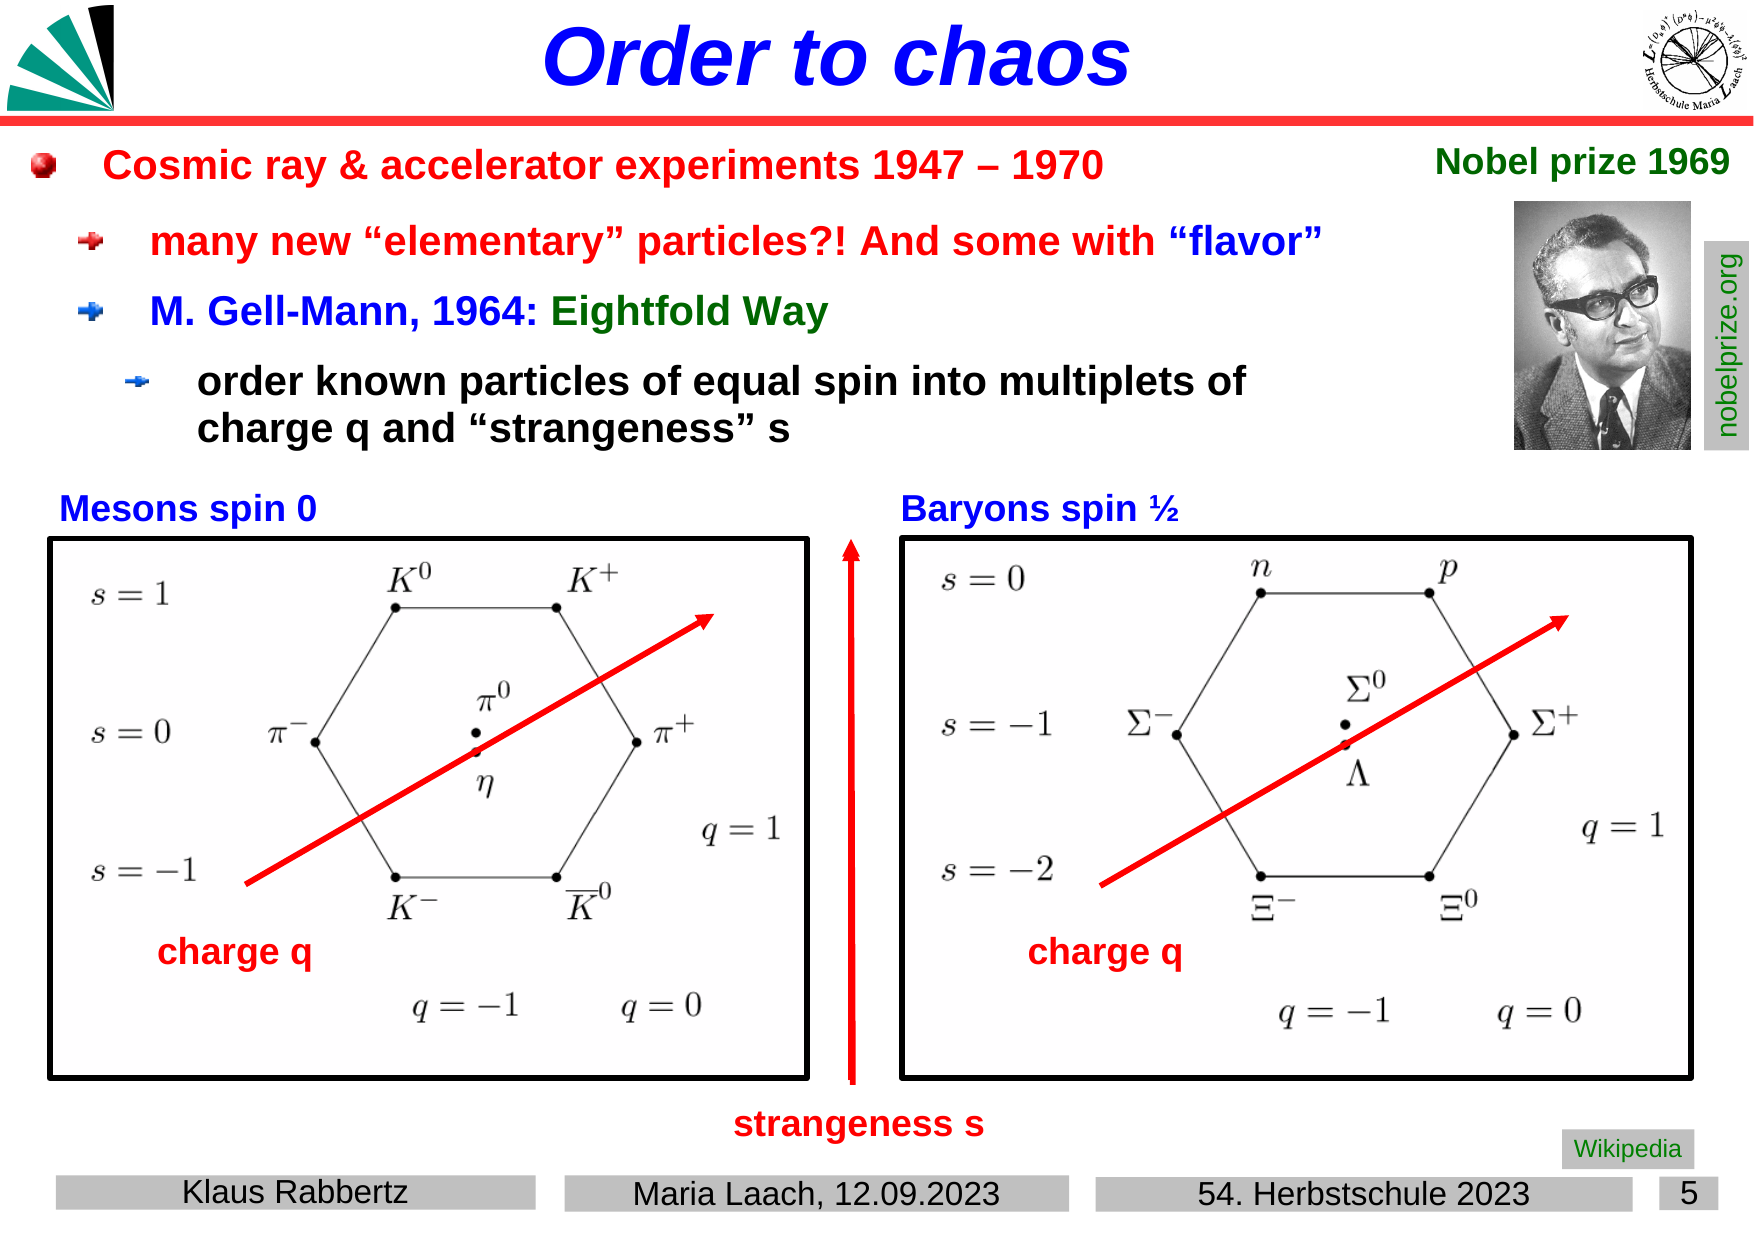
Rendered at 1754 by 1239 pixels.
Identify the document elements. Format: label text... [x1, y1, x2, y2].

text_box Wikipedia [1562, 1129, 1695, 1170]
title Order to chaos [129, 0, 1545, 114]
text_box Baryons spin ½ [888, 482, 1192, 536]
picture [52, 541, 804, 1076]
text_box Mesons spin 0 [47, 482, 330, 536]
text_box Nobel prize 1969 [1422, 134, 1743, 189]
text_box strangeness s [721, 1096, 998, 1160]
picture [7, 5, 114, 112]
picture [1643, 10, 1747, 110]
picture [904, 540, 1689, 1075]
text_box charge q [145, 924, 326, 988]
picture [1514, 201, 1691, 450]
text_box nobelprize.org [1704, 241, 1749, 451]
list Cosmic ray & accelerator experiments 1947 – 1970 many new “elementary” particles?! And some with “flavor” M. Gell-Mann, 1964: Eightfold Way order known particles of equal spin into multiplets of charge q and “strangeness” s [19, 141, 1502, 454]
text_box charge q [1015, 924, 1196, 988]
